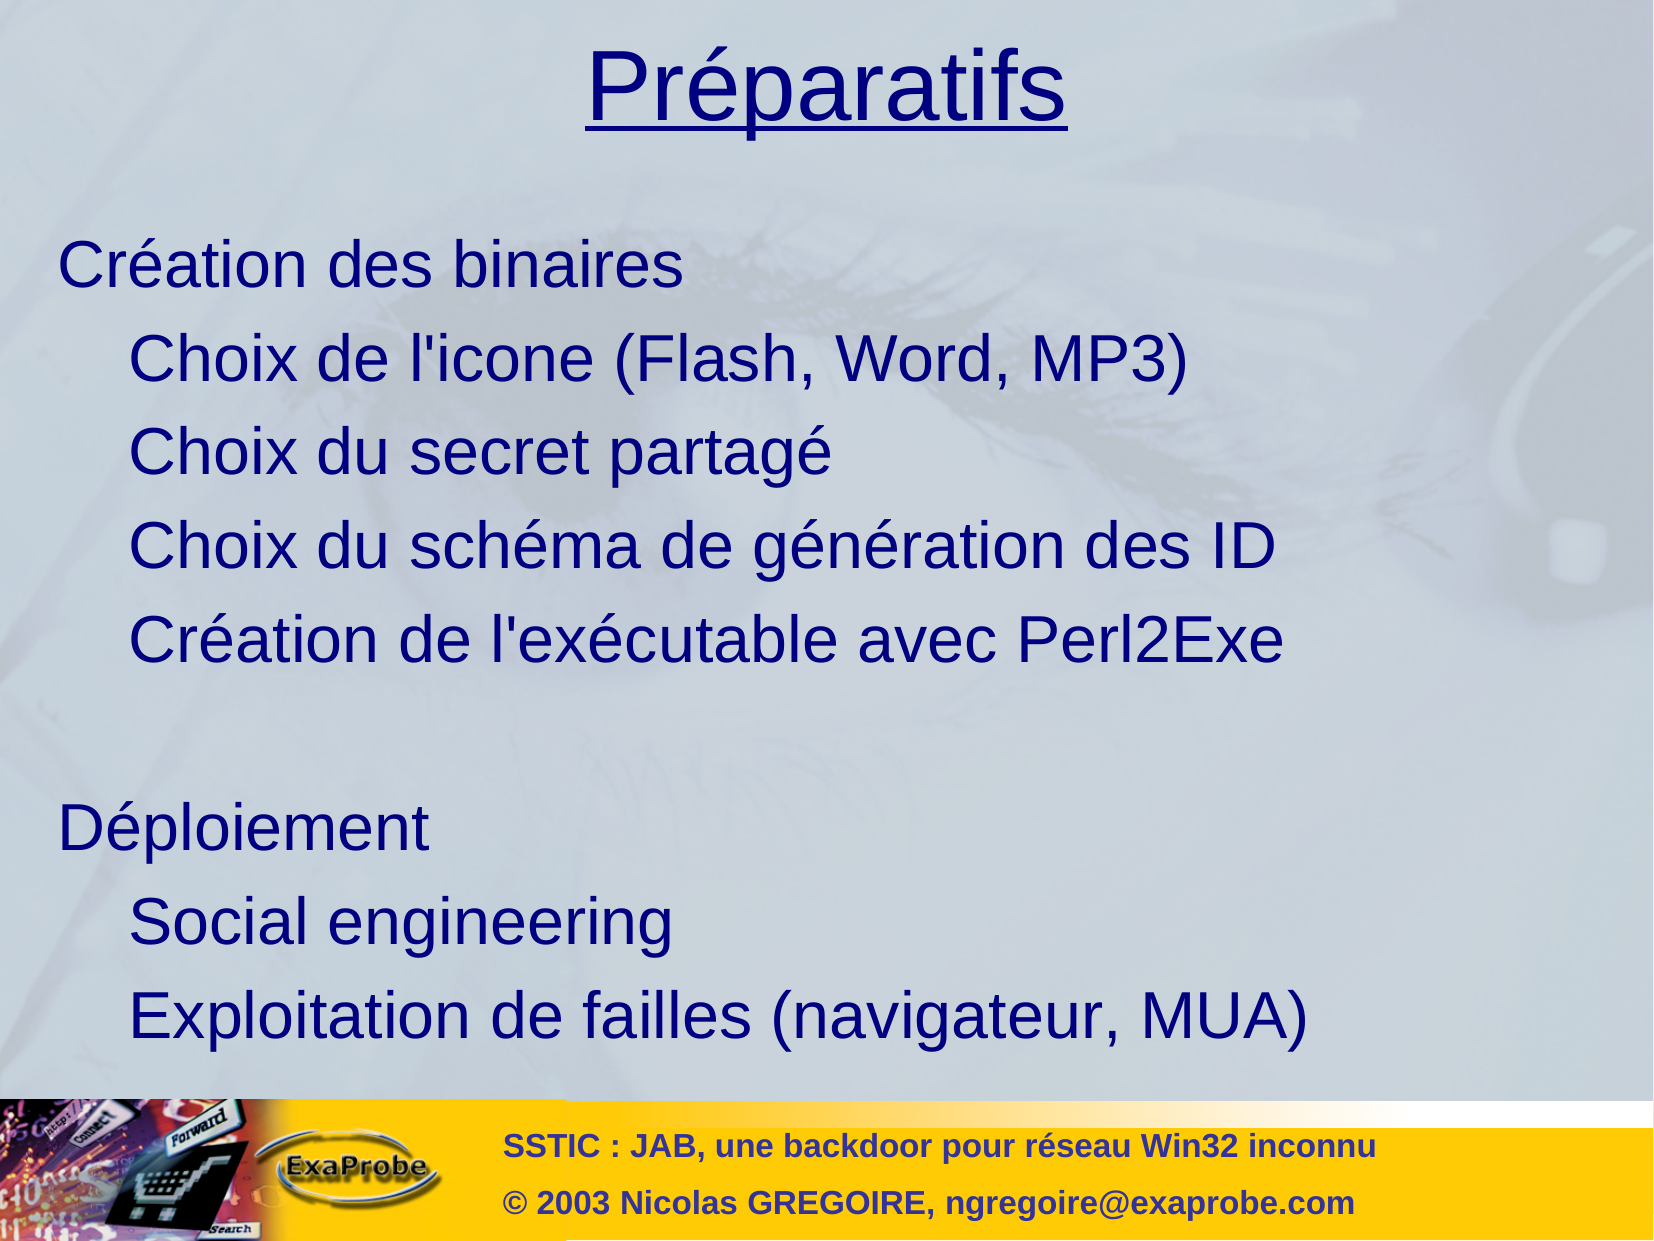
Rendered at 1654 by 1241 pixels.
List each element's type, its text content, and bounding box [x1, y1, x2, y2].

subtitle Création des binaires Choix de l'icone (Flash, Word, MP3) Choix du secret partagé Choix du schéma de génération des ID Création de l'exécutable avec Perl2Exe Déploiement Social engineering Exploitation de failles (navigateur, MUA) [39, 225, 1623, 1051]
title Préparatifs [0, 0, 1654, 167]
